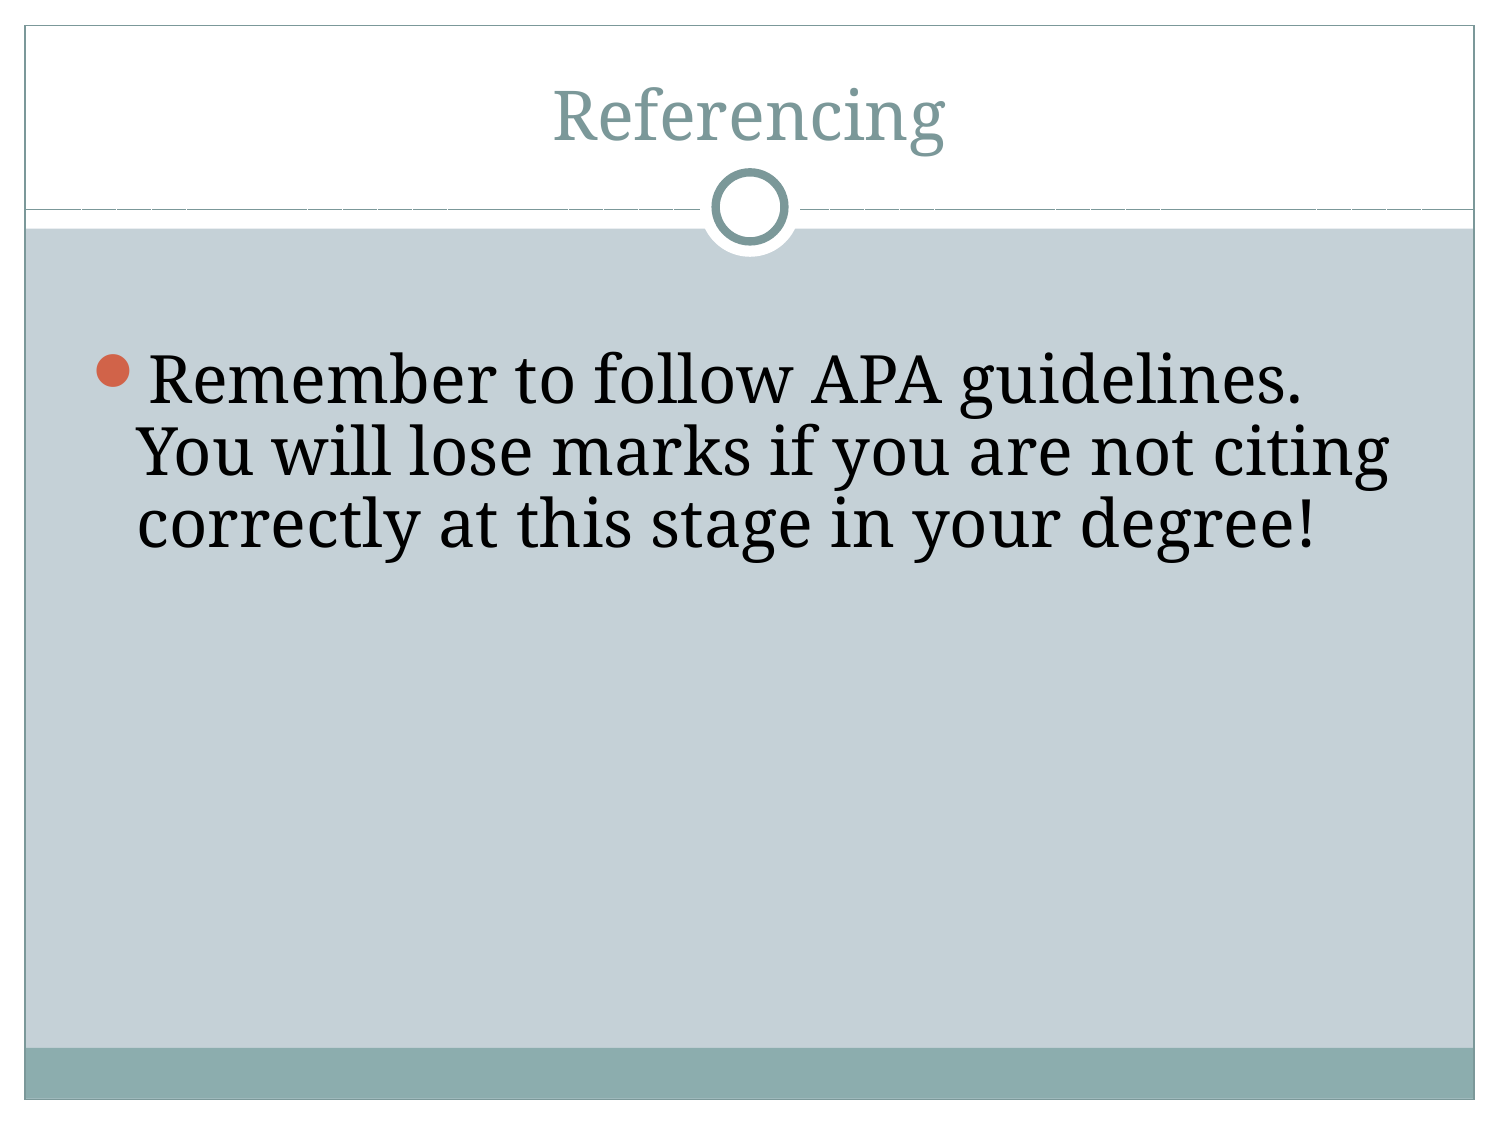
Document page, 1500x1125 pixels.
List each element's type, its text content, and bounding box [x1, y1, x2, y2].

list Remember to follow APA guidelines. You will lose marks if you are not citing correctly at this stage in your degree! [76, 337, 1427, 875]
title Referencing [49, 37, 1450, 162]
